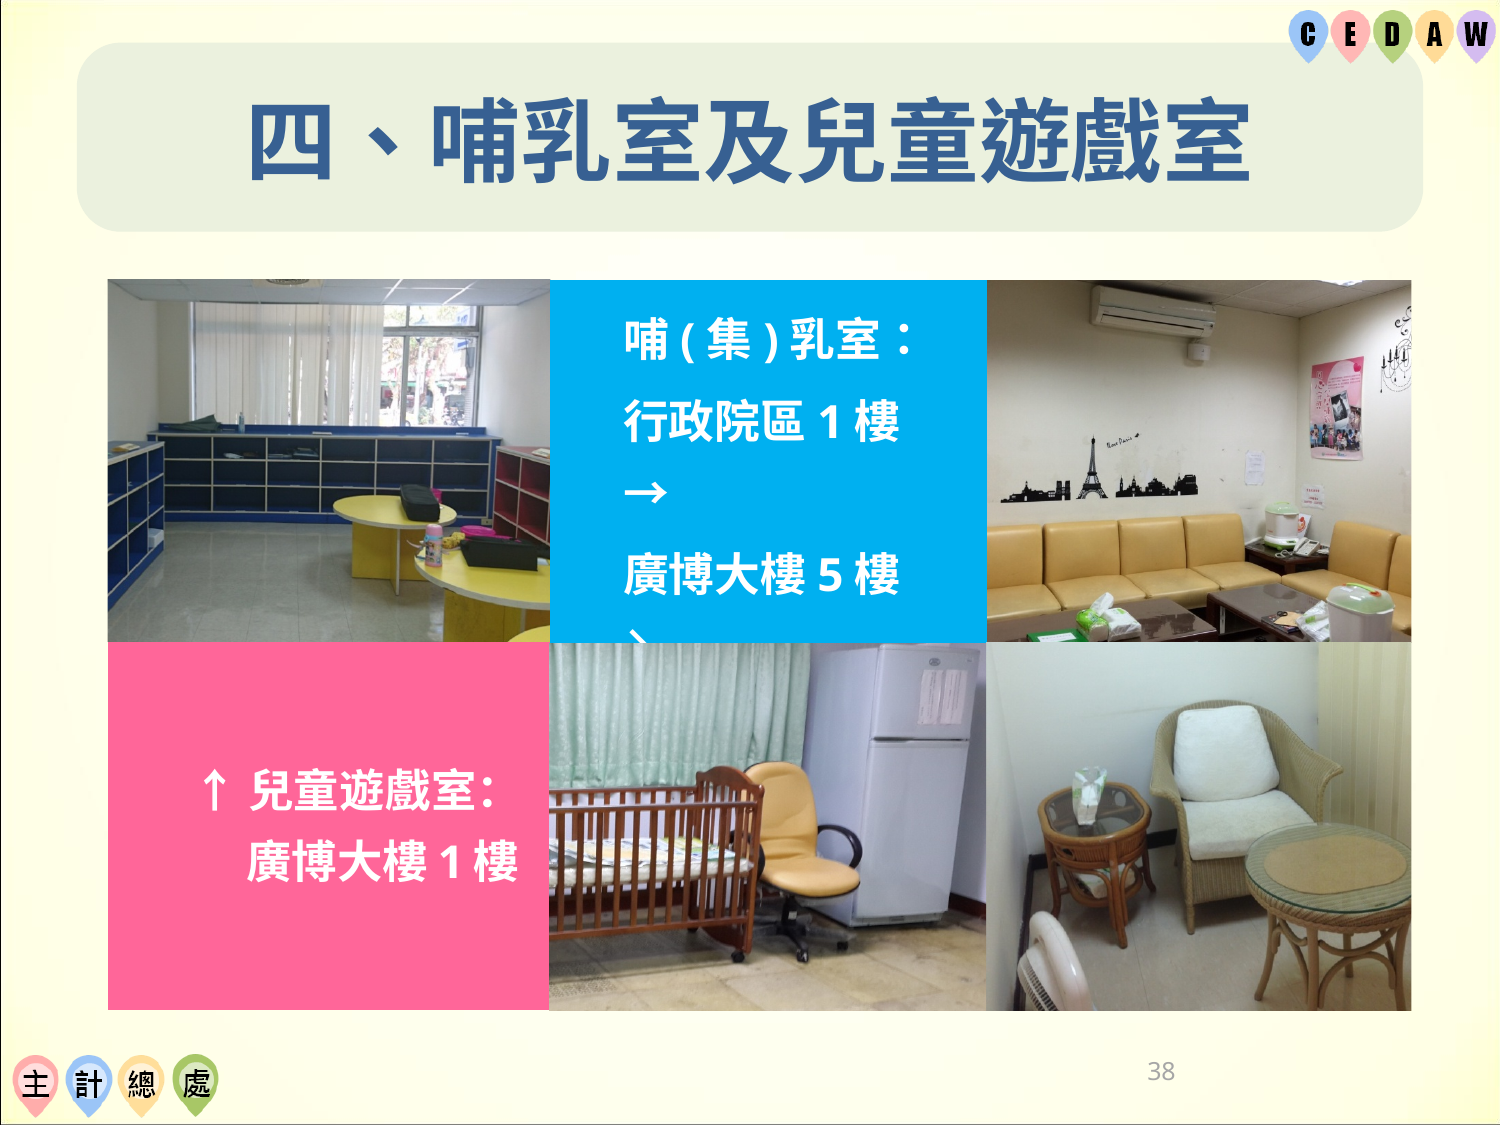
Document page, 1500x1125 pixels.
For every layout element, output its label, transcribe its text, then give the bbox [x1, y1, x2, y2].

text_box 哺(集)乳室： 行政院區1樓→ 廣博大樓5樓↘ 中部辦公室↓ [608, 287, 951, 642]
picture [549, 280, 1412, 1011]
text_box [1132, 1042, 1483, 1103]
picture [107, 279, 549, 642]
text_box [108, 280, 987, 1010]
title 四、哺乳室及兒童遊戲室 [75, 45, 1426, 233]
list ↑兒童遊戲室：廣博大樓1樓 [123, 738, 538, 964]
